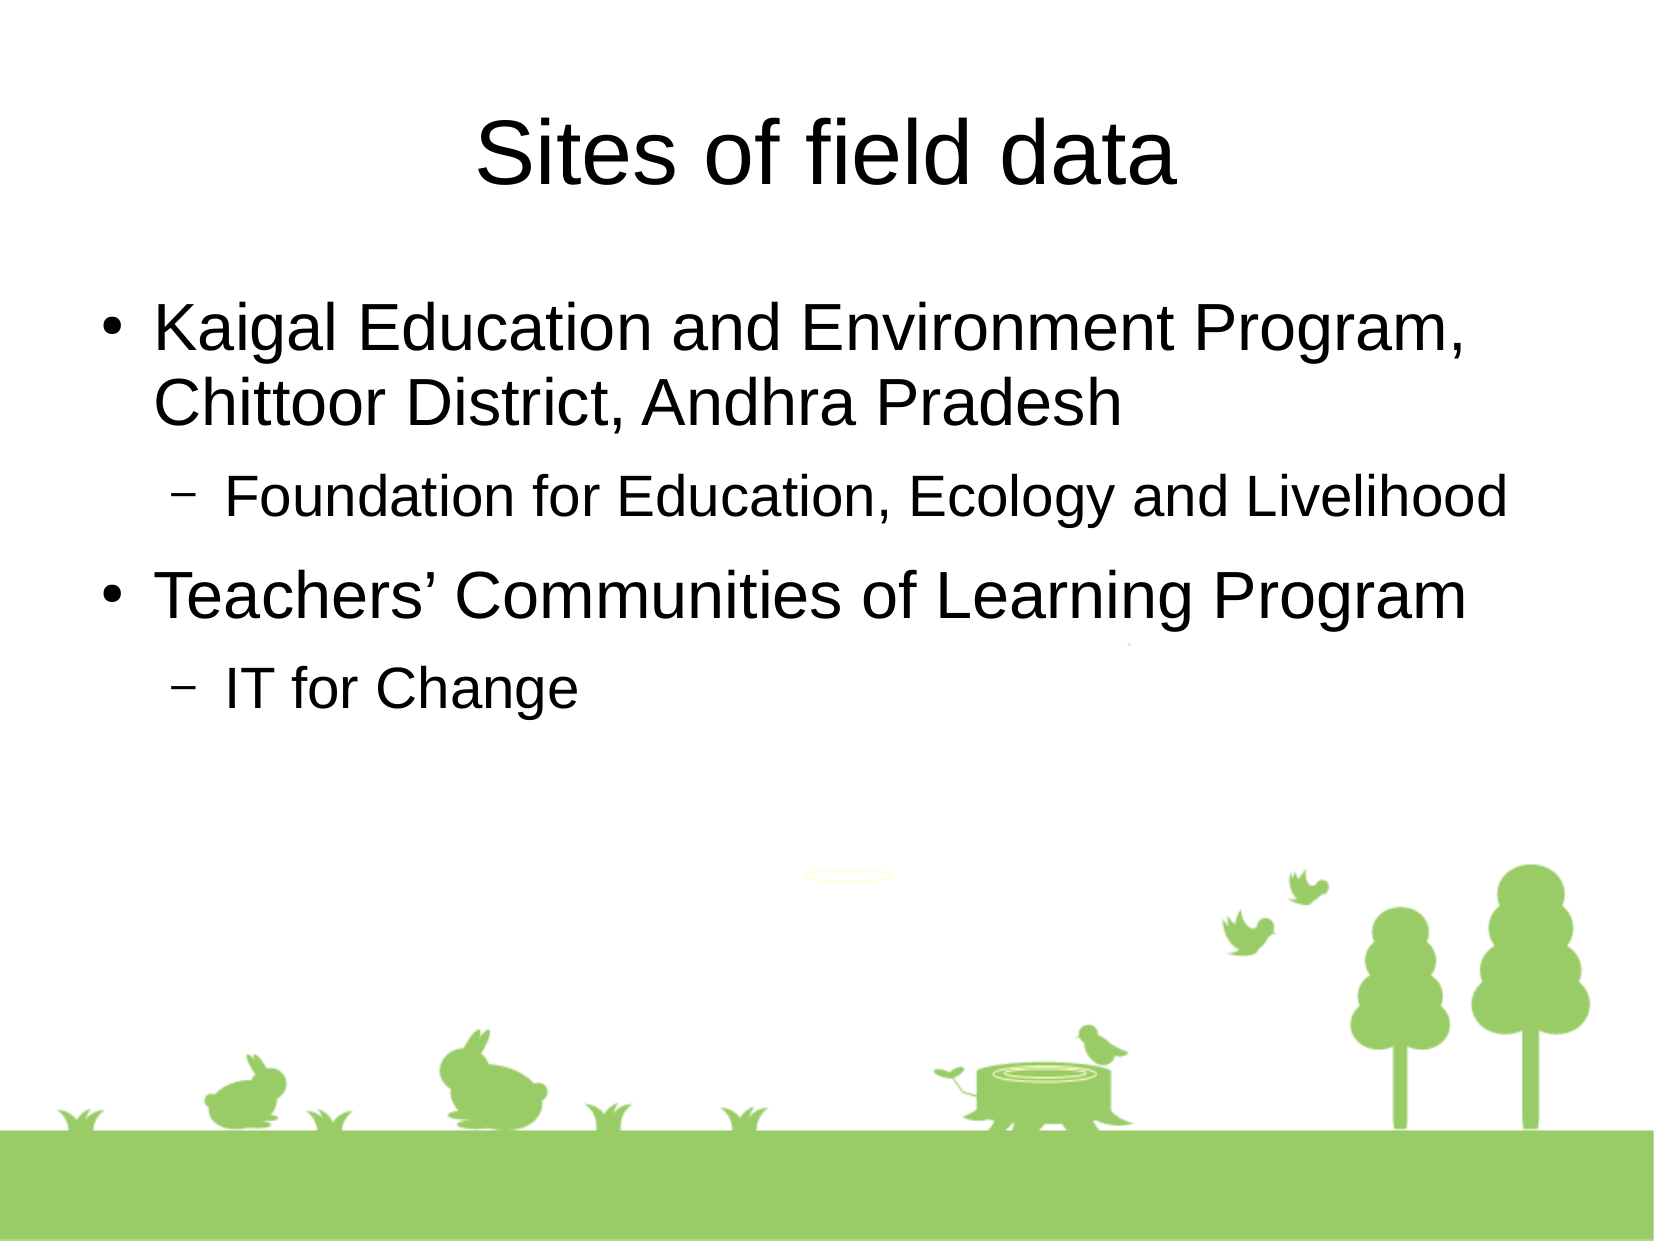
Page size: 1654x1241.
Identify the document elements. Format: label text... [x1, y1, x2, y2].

list Kaigal Education and Environment Program, Chittoor District, Andhra Pradesh Foundation for Education, Ecology and Livelihood Teachers’ Communities of Learning Program IT for Change [82, 290, 1571, 1010]
title Sites of field data [82, 49, 1571, 257]
picture [0, 0, 1654, 1241]
